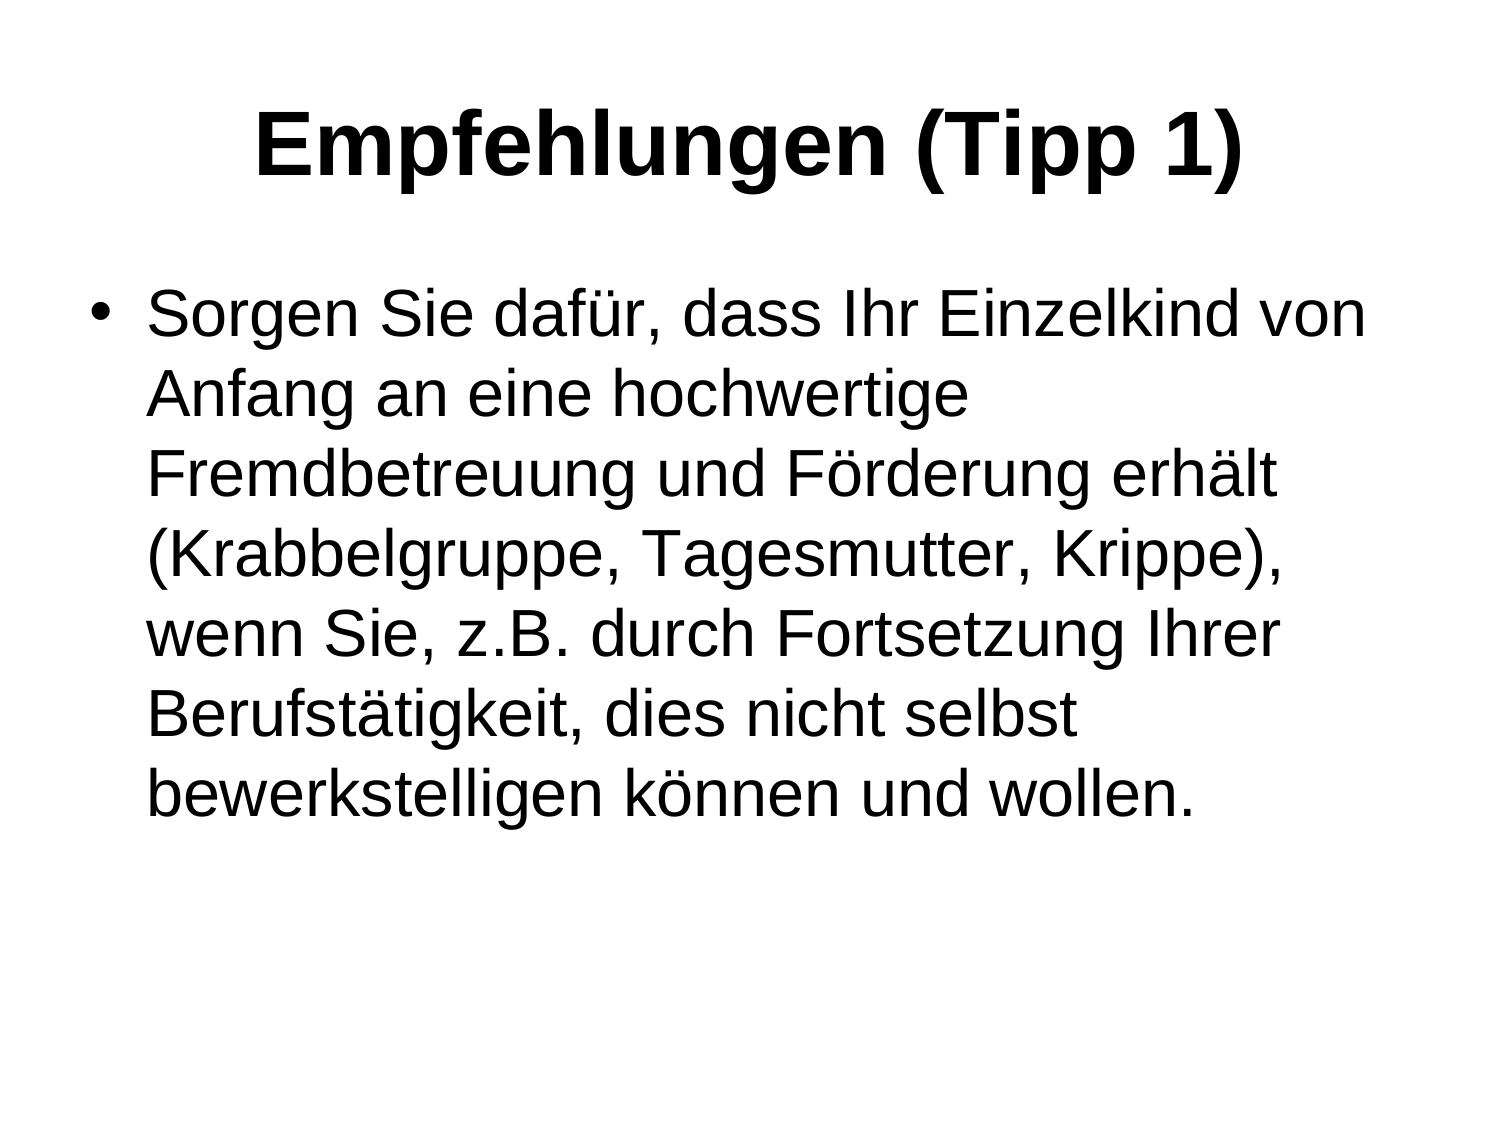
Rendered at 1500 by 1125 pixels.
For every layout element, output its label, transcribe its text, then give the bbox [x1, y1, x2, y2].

title Empfehlungen (Tipp 1) [75, 45, 1426, 233]
list Sorgen Sie dafür, dass Ihr Einzelkind von Anfang an eine hochwertige Fremdbetreuung und Förderung erhält (Krabbelgruppe, Tagesmutter, Krippe), wenn Sie, z.B. durch Fortsetzung Ihrer Berufstätigkeit, dies nicht selbst bewerkstelligen können und wollen. [75, 262, 1426, 1005]
